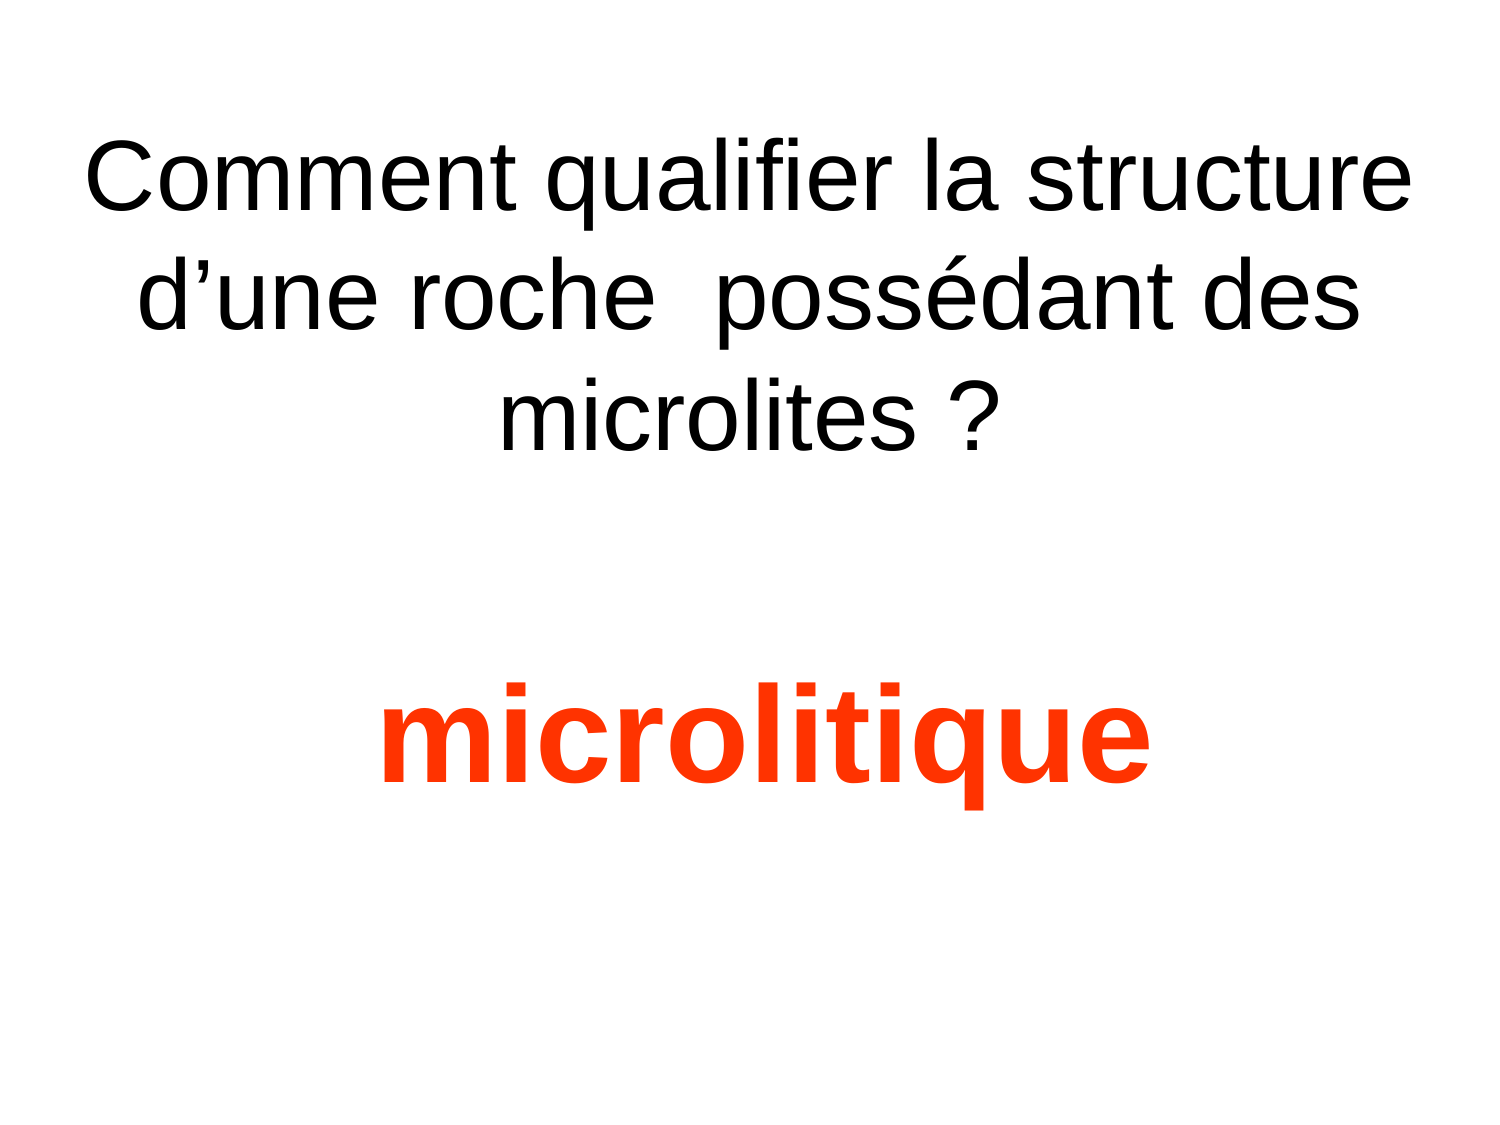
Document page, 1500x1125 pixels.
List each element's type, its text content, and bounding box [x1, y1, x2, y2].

text_box microlitique [29, 633, 1500, 821]
title Comment qualifier la structure d’une roche possédant des microlites ? [0, 102, 1500, 478]
